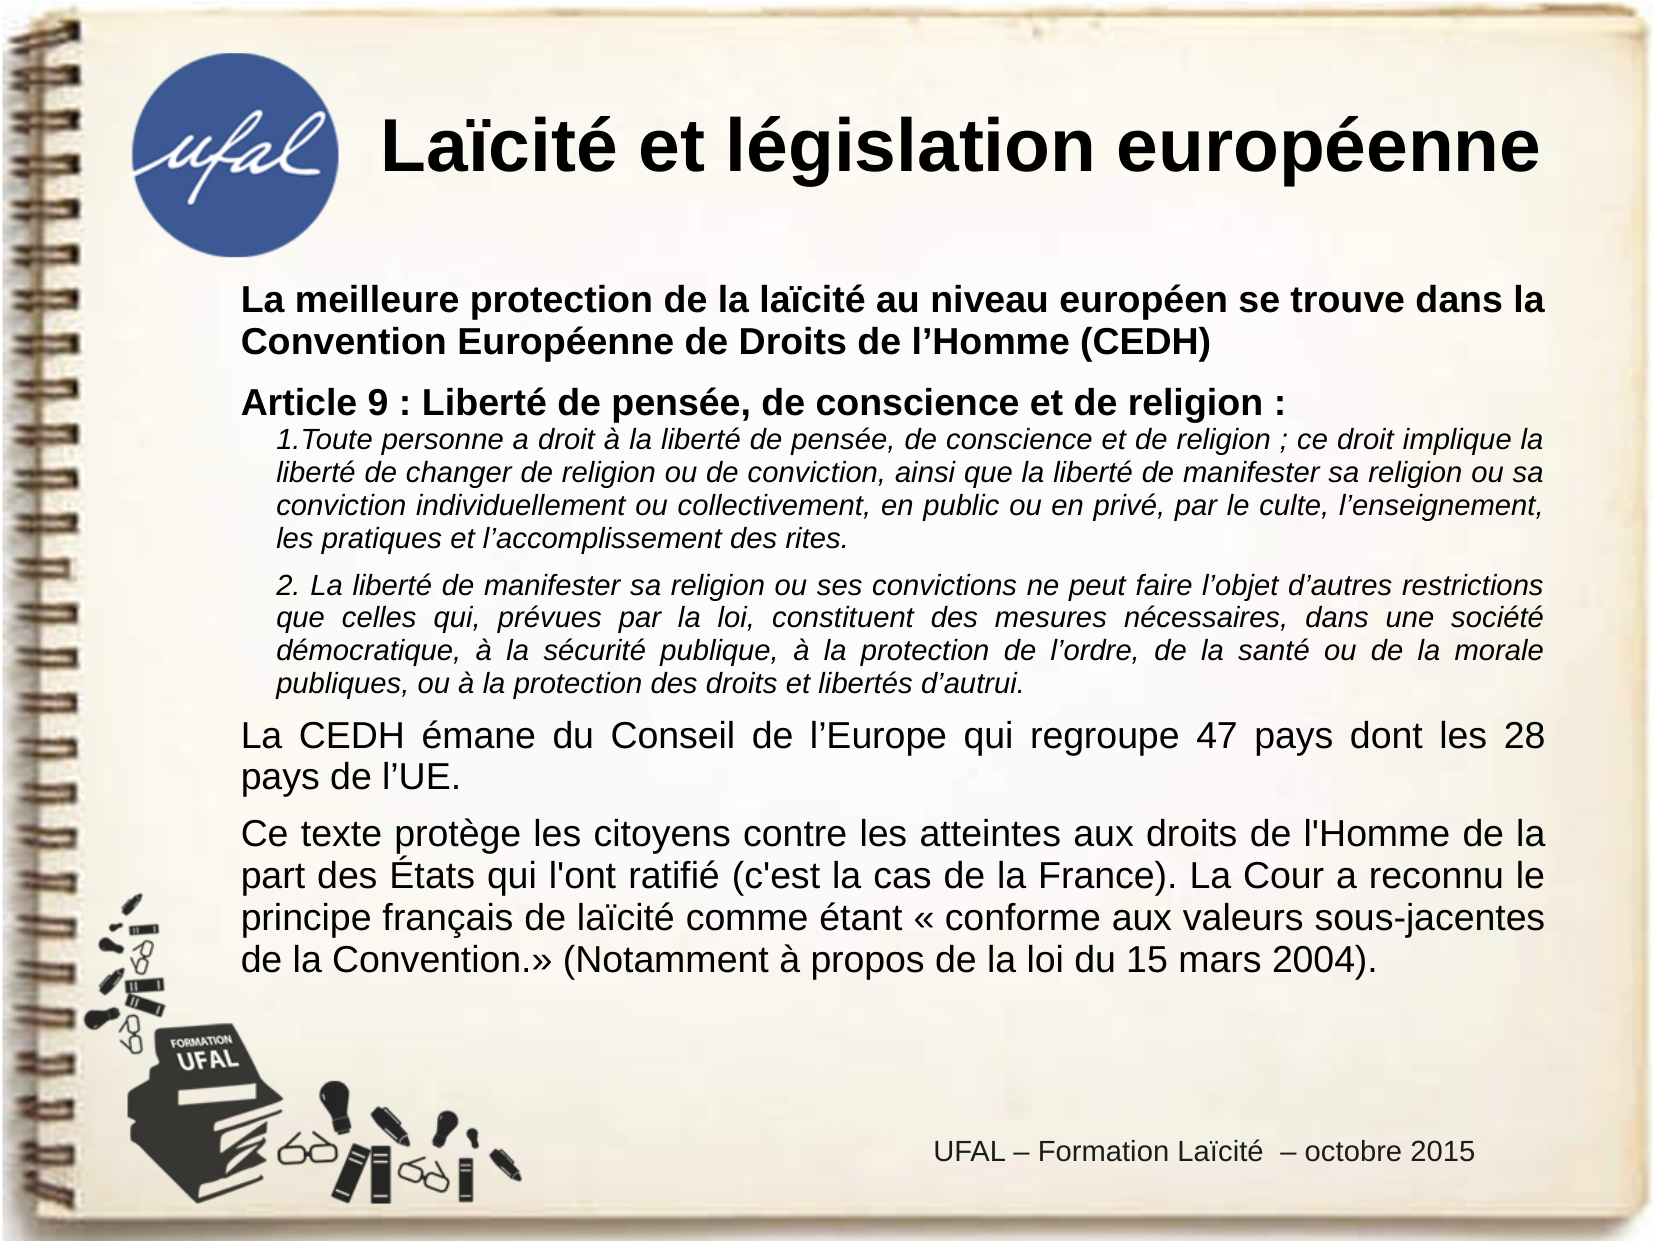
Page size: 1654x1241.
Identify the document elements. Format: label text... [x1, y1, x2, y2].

text_box Laïcité et législation européenne [366, 70, 1607, 221]
text_box La meilleure protection de la laïcité au niveau européen se trouve dans la Convention Européenne de Droits de l’Homme (CEDH) Article 9 : Liberté de pensée, de conscience et de religion : 1.Toute personne a droit à la liberté de pensée, de conscience et de religion ; ce droit implique la liberté de changer de religion ou de conviction, ainsi que la liberté de manifester sa religion ou sa conviction individuellement ou collectivement, en public ou en privé, par le culte, l’enseignement, les pratiques et l’accomplissement des rites. 2. La liberté de manifester sa religion ou ses convictions ne peut faire l’objet d’autres restrictions que celles qui, prévues par la loi, constituent des mesures nécessaires, dans une société démocratique, à la sécurité publique, à la protection de l’ordre, de la santé ou de la morale publiques, ou à la protection des droits et libertés d’autrui. La CEDH émane du Conseil de l’Europe qui regroupe 47 pays dont les 28 pays de l’UE. Ce texte protège les citoyens contre les atteintes aux droits de l'Homme de la part des États qui l'ont ratifié (c'est la cas de la France). La Cour a reconnu le principe français de laïcité comme étant « conforme aux valeurs sous-jacentes de la Convention.» (Notamment à propos de la loi du 15 mars 2004). [226, 271, 1561, 988]
text_box UFAL – Formation Laïcité – octobre 2015 [826, 1133, 1583, 1170]
picture [0, 1, 1654, 1241]
